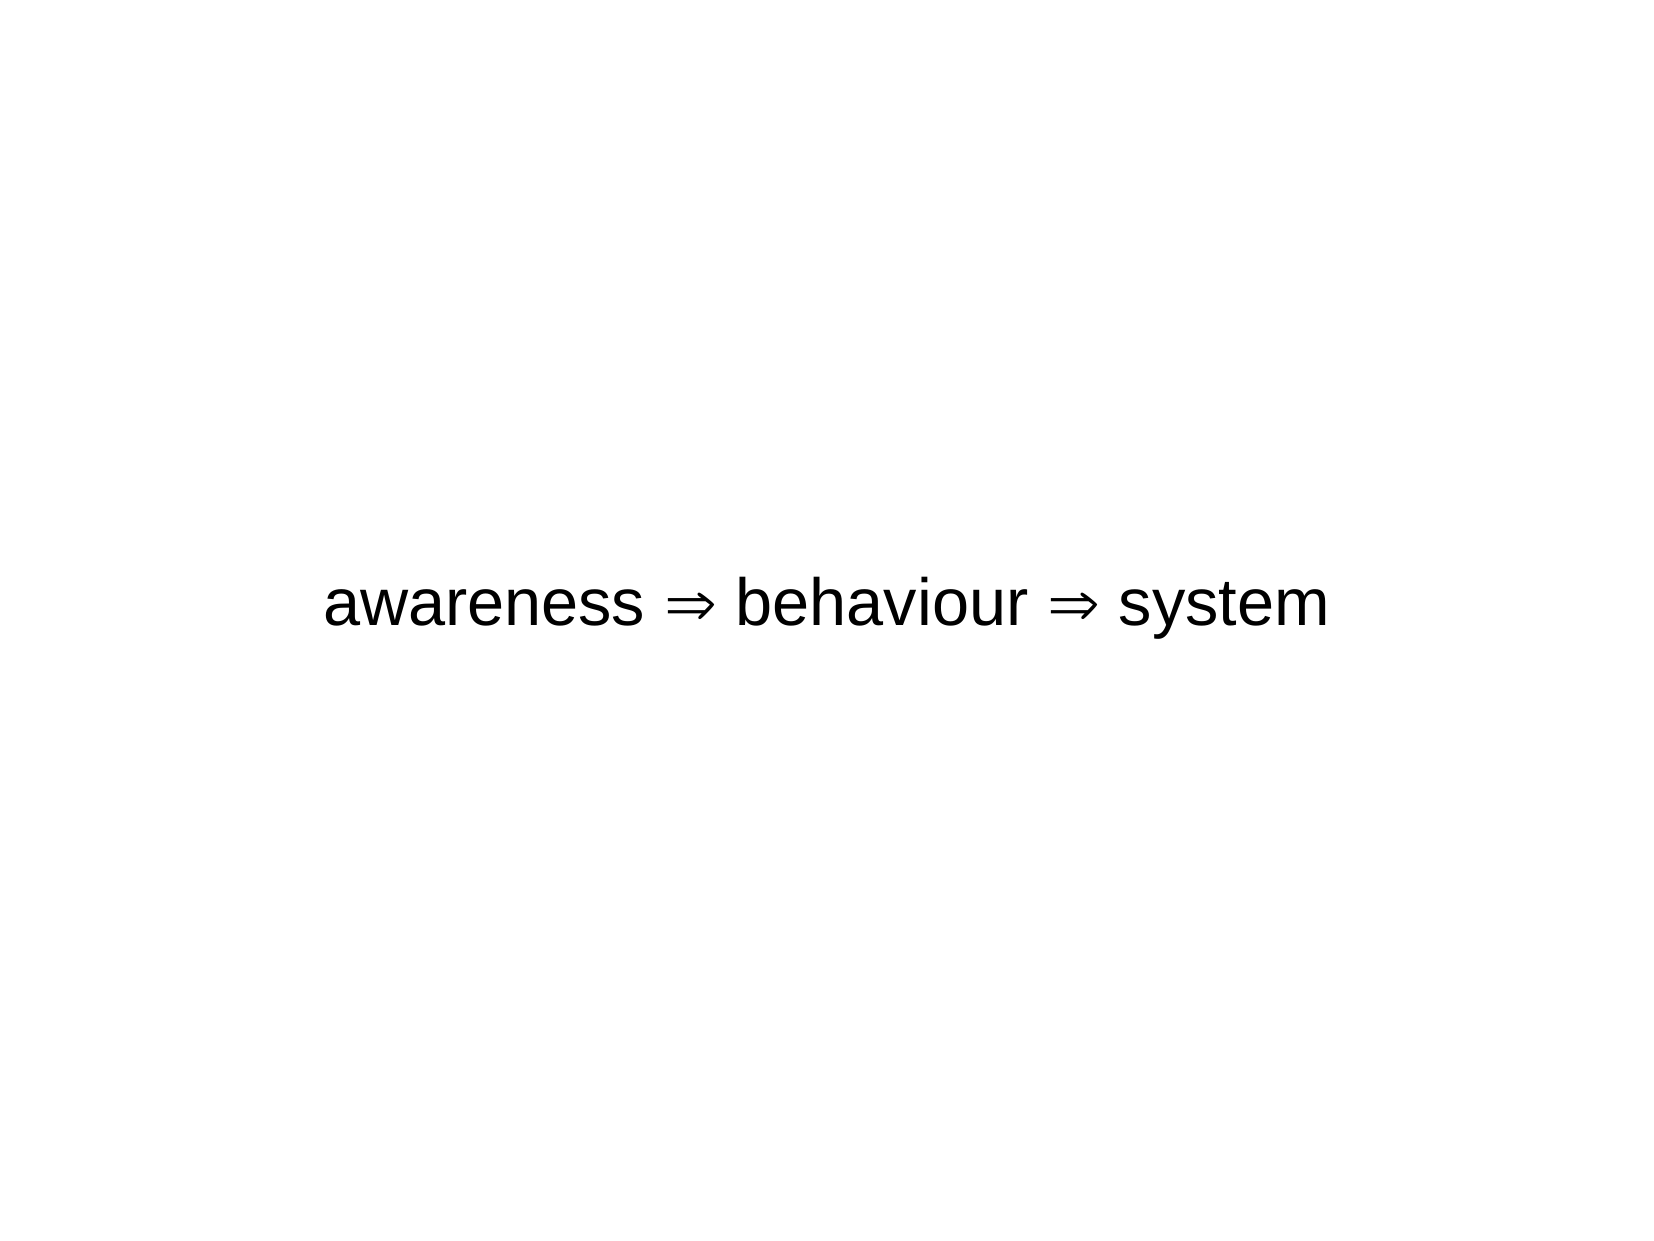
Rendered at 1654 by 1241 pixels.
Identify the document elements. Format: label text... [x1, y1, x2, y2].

subtitle awareness Þ behaviour Þ system [82, 242, 1571, 963]
